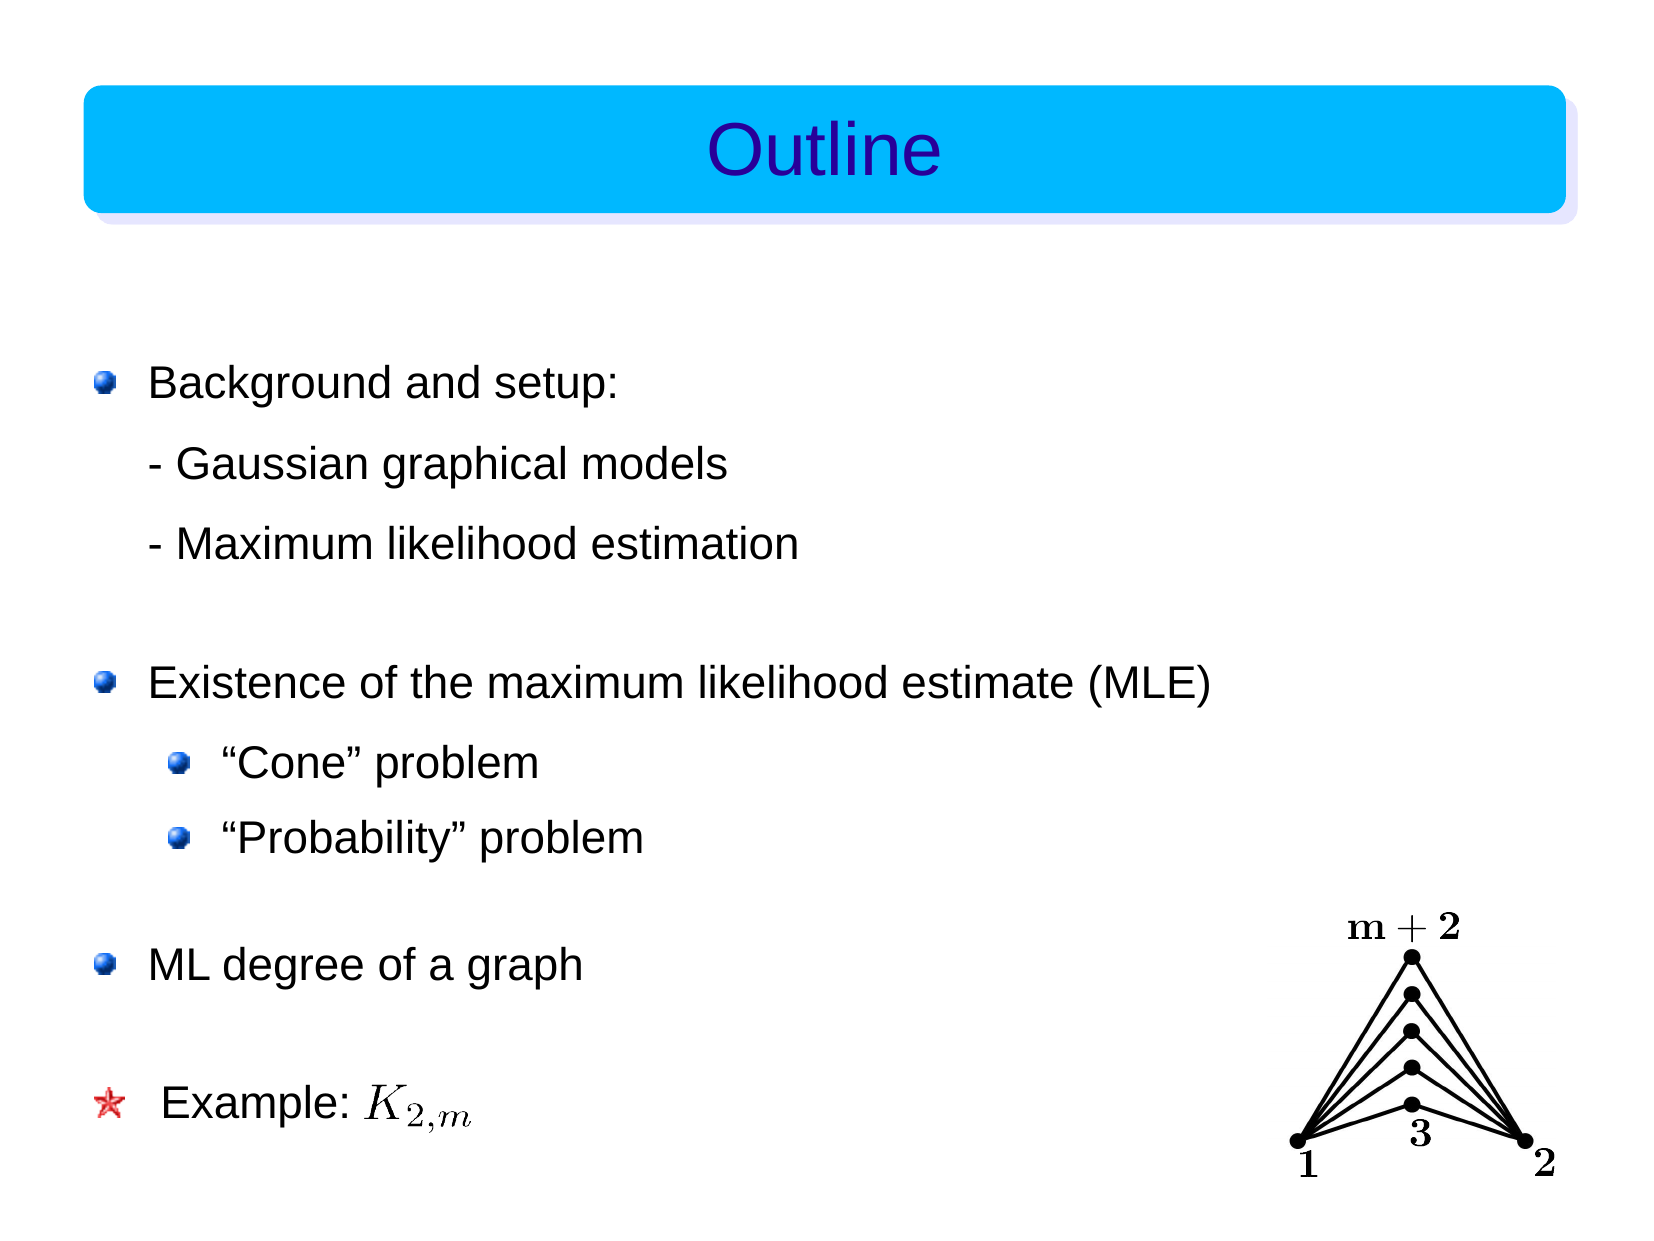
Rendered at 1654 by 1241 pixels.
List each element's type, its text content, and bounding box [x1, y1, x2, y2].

picture [1267, 907, 1559, 1183]
picture [358, 1080, 479, 1136]
title Outline [83, 85, 1566, 214]
list Background and setup: - Gaussian graphical models - Maximum likelihood estimation Existence of the maximum likelihood estimate (MLE) “Cone” problem “Probability” problem ML degree of a graph Example: [76, 356, 1565, 1211]
